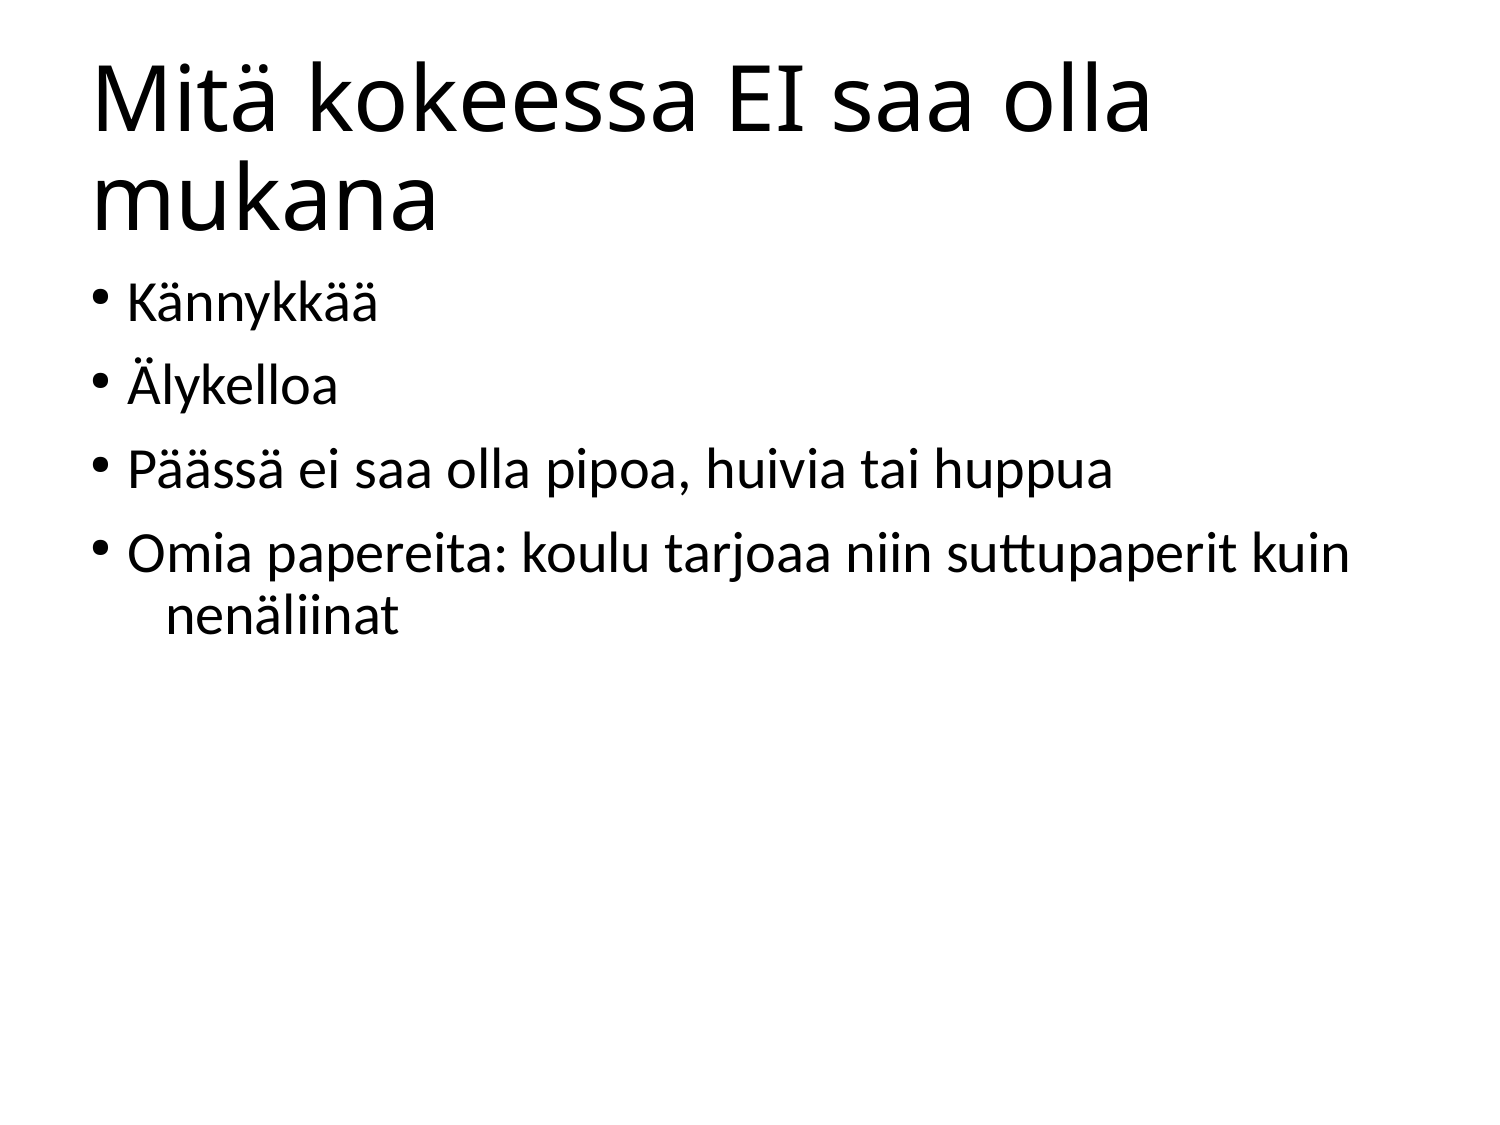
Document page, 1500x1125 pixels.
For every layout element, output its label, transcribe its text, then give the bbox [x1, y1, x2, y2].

title Mitä kokeessa EI saa olla mukana [75, 44, 1425, 233]
list Kännykkää Älykelloa Päässä ei saa olla pipoa, huivia tai huppua Omia papereita: koulu tarjoaa niin suttupaperit kuin nenäliinat [75, 263, 1425, 916]
